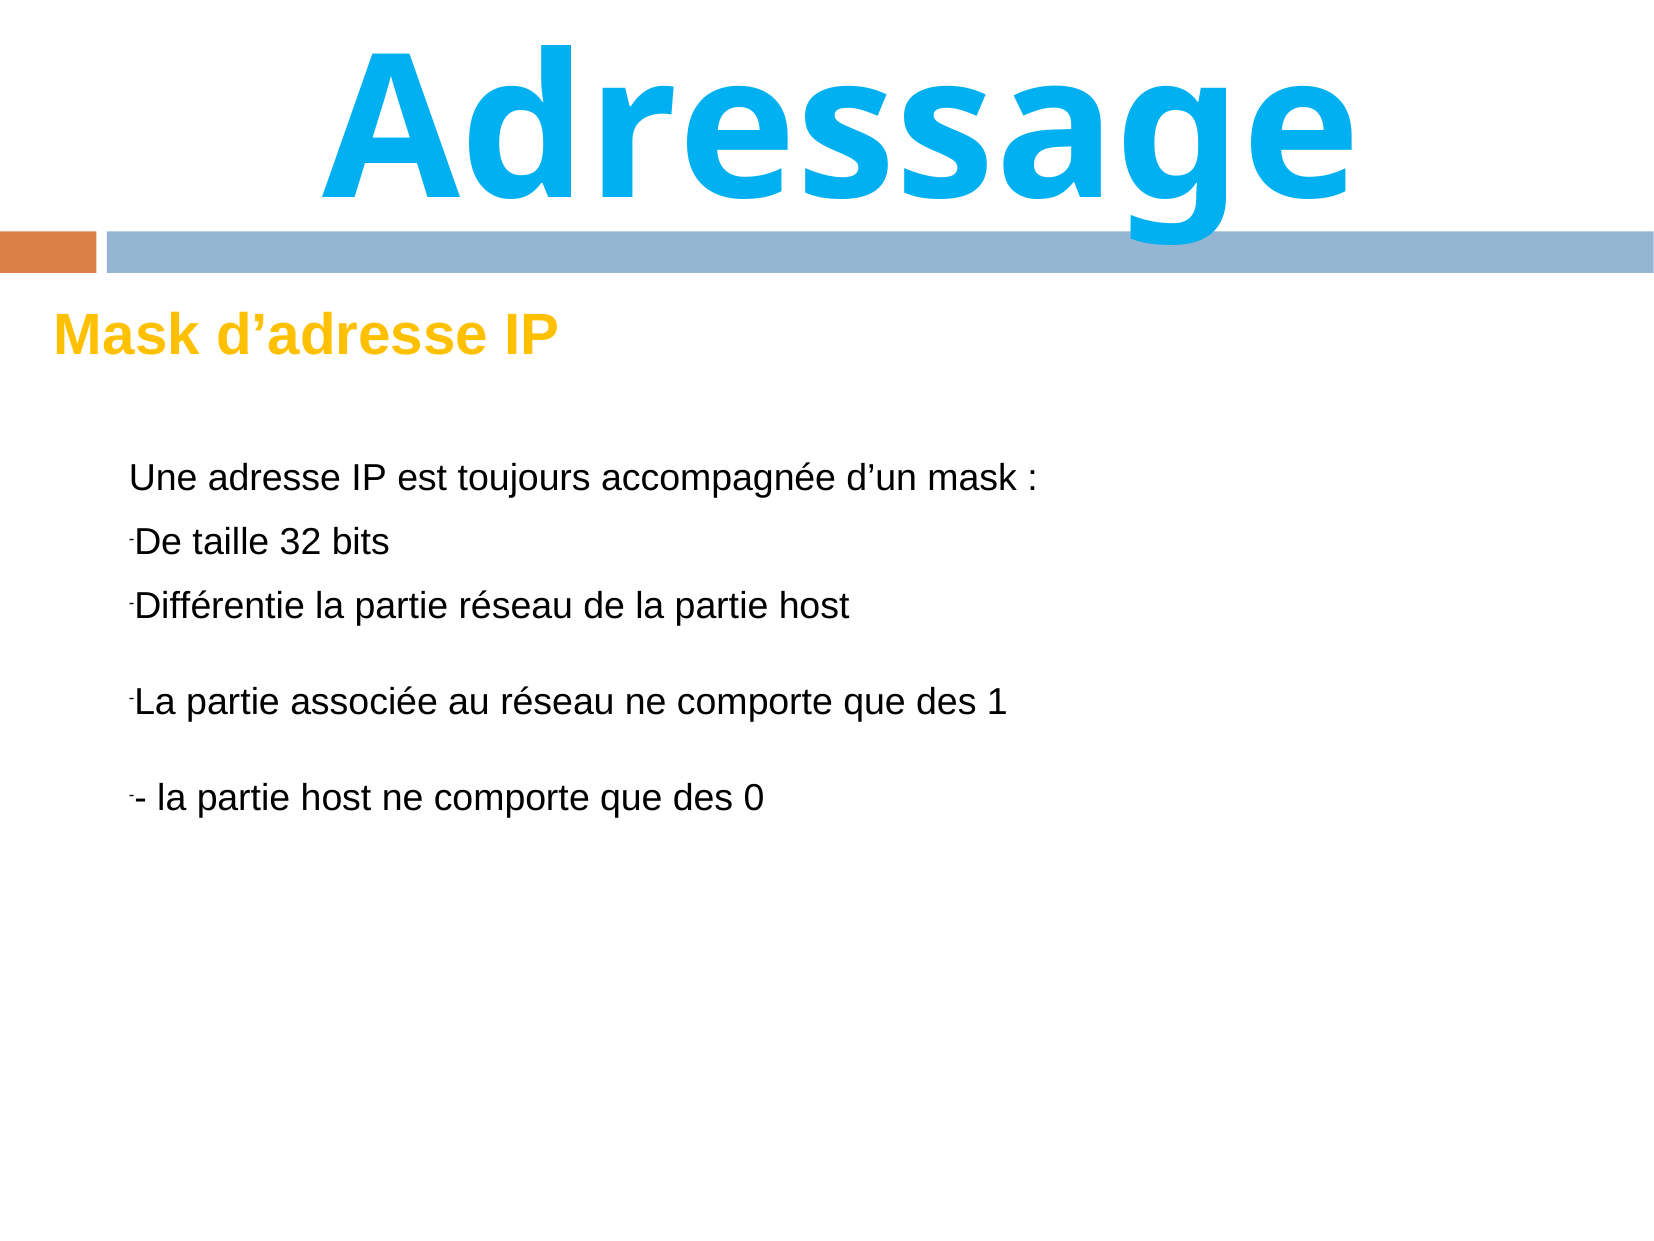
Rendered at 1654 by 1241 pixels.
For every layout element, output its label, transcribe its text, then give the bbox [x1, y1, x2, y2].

text_box Mask d’adresse IP [39, 307, 1127, 373]
text_box Une adresse IP est toujours accompagnée d’un mask : De taille 32 bits Différentie la partie réseau de la partie host La partie associée au réseau ne comporte que des 1 - la partie host ne comporte que des 0 [114, 457, 1502, 857]
text_box Adressage [123, 41, 1530, 249]
